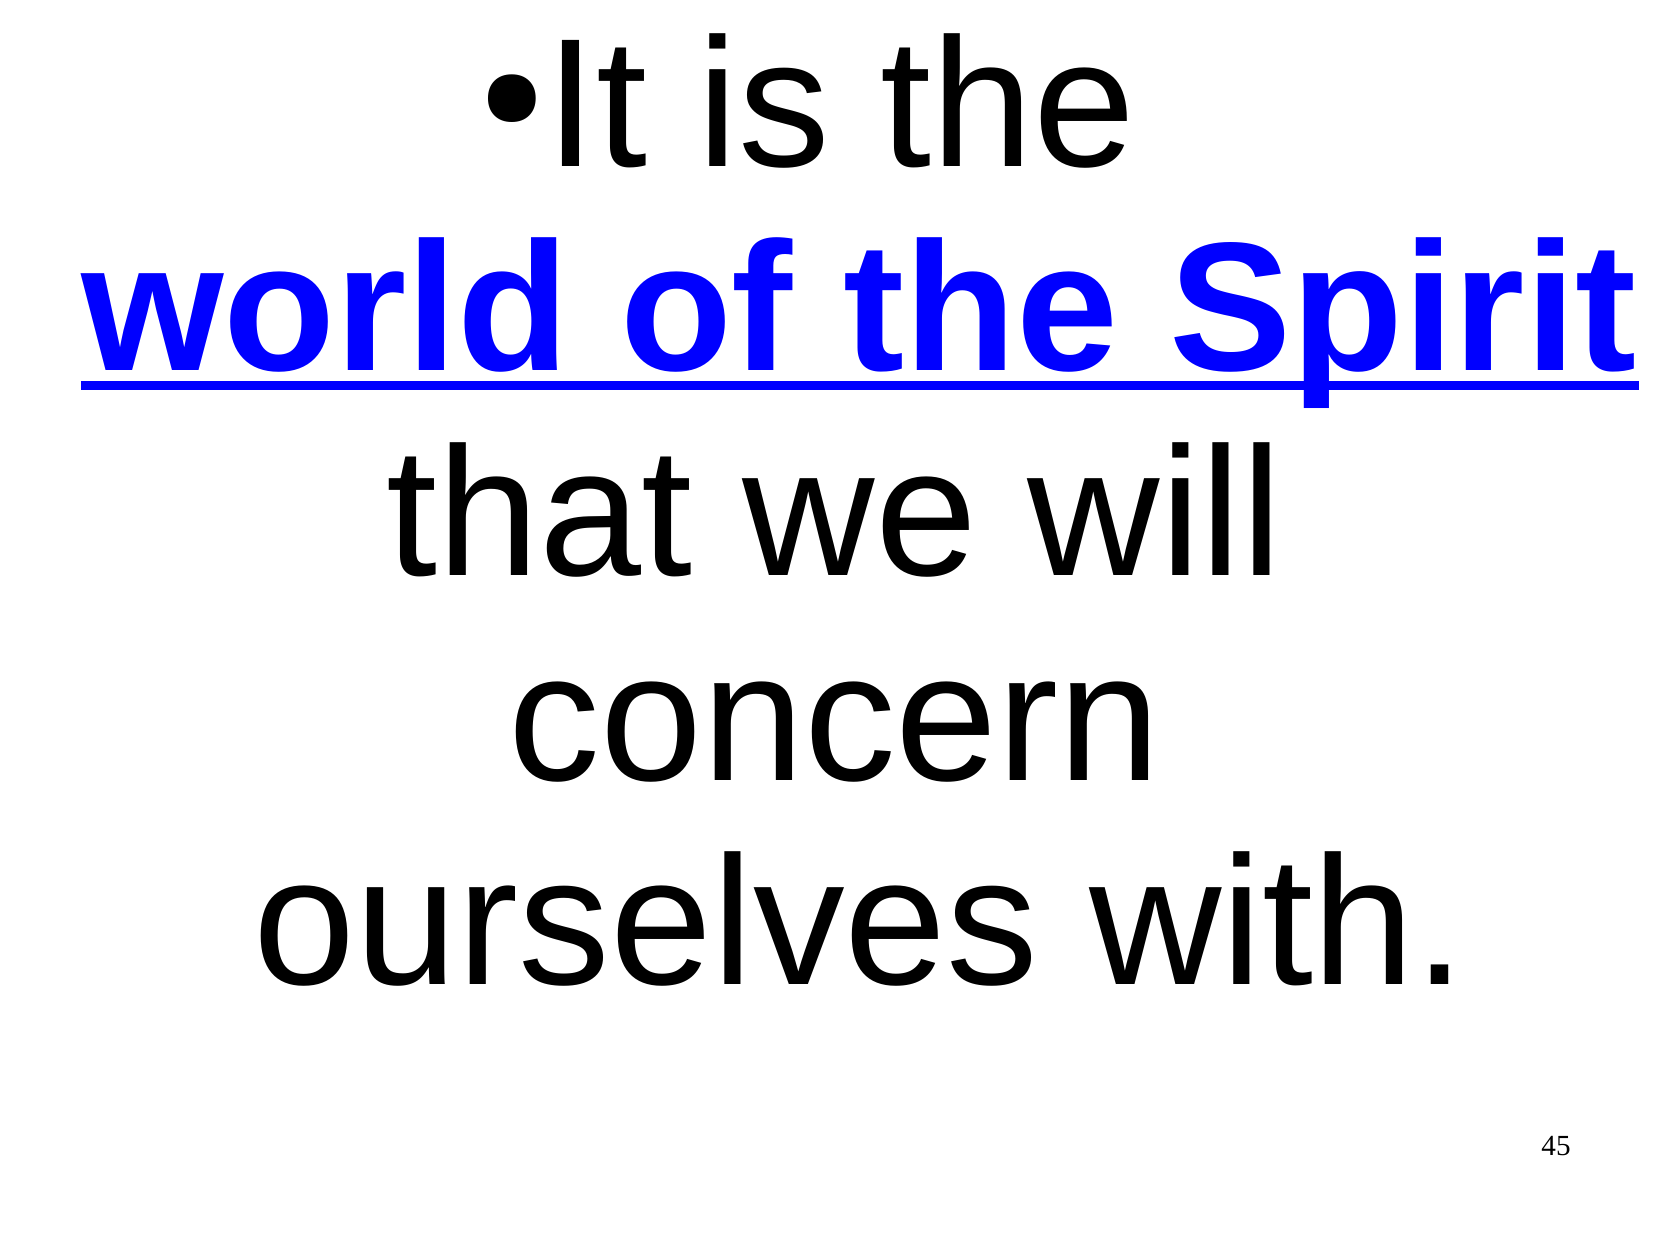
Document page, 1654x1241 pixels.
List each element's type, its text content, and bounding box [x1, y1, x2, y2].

list It is the world of the Spirit that we will concern ourselves with. [0, 0, 1651, 1238]
